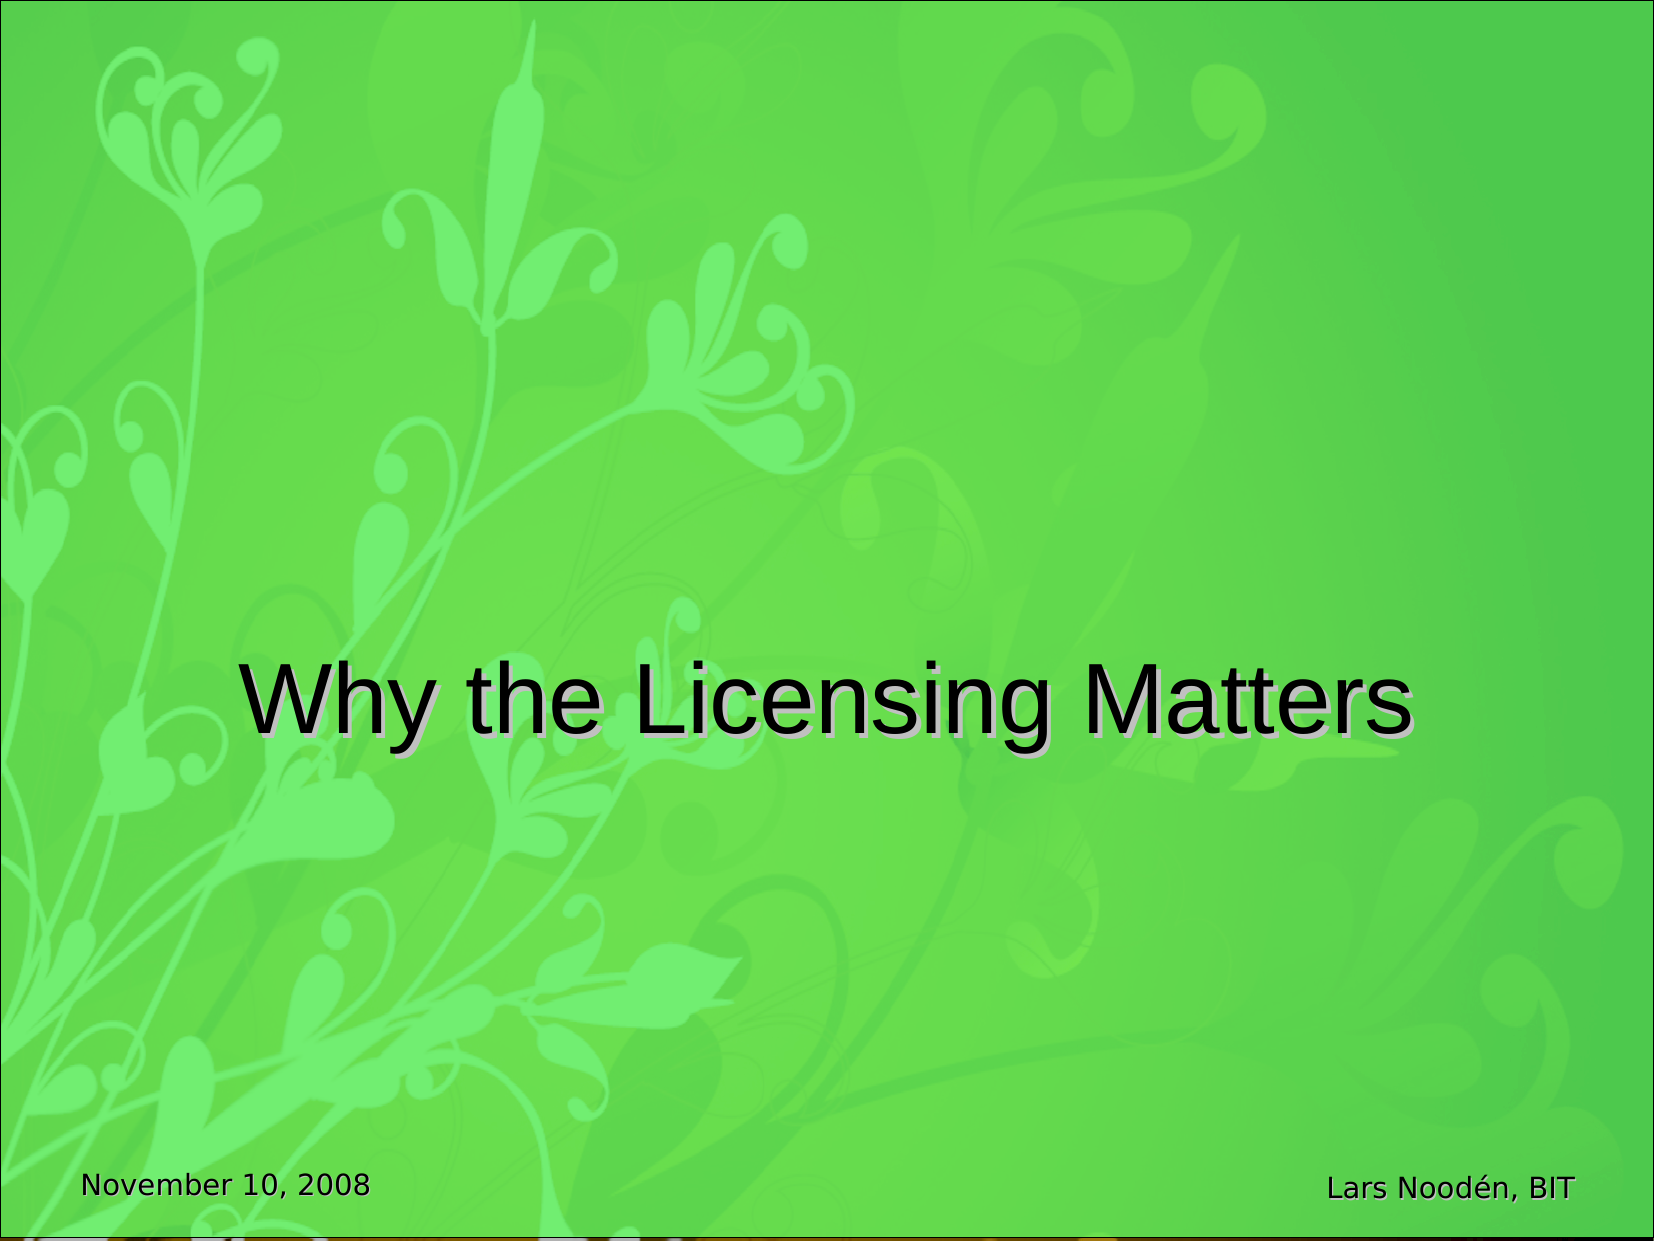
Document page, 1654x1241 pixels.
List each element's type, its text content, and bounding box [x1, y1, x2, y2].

subtitle Why the Licensing Matters [82, 290, 1571, 1109]
